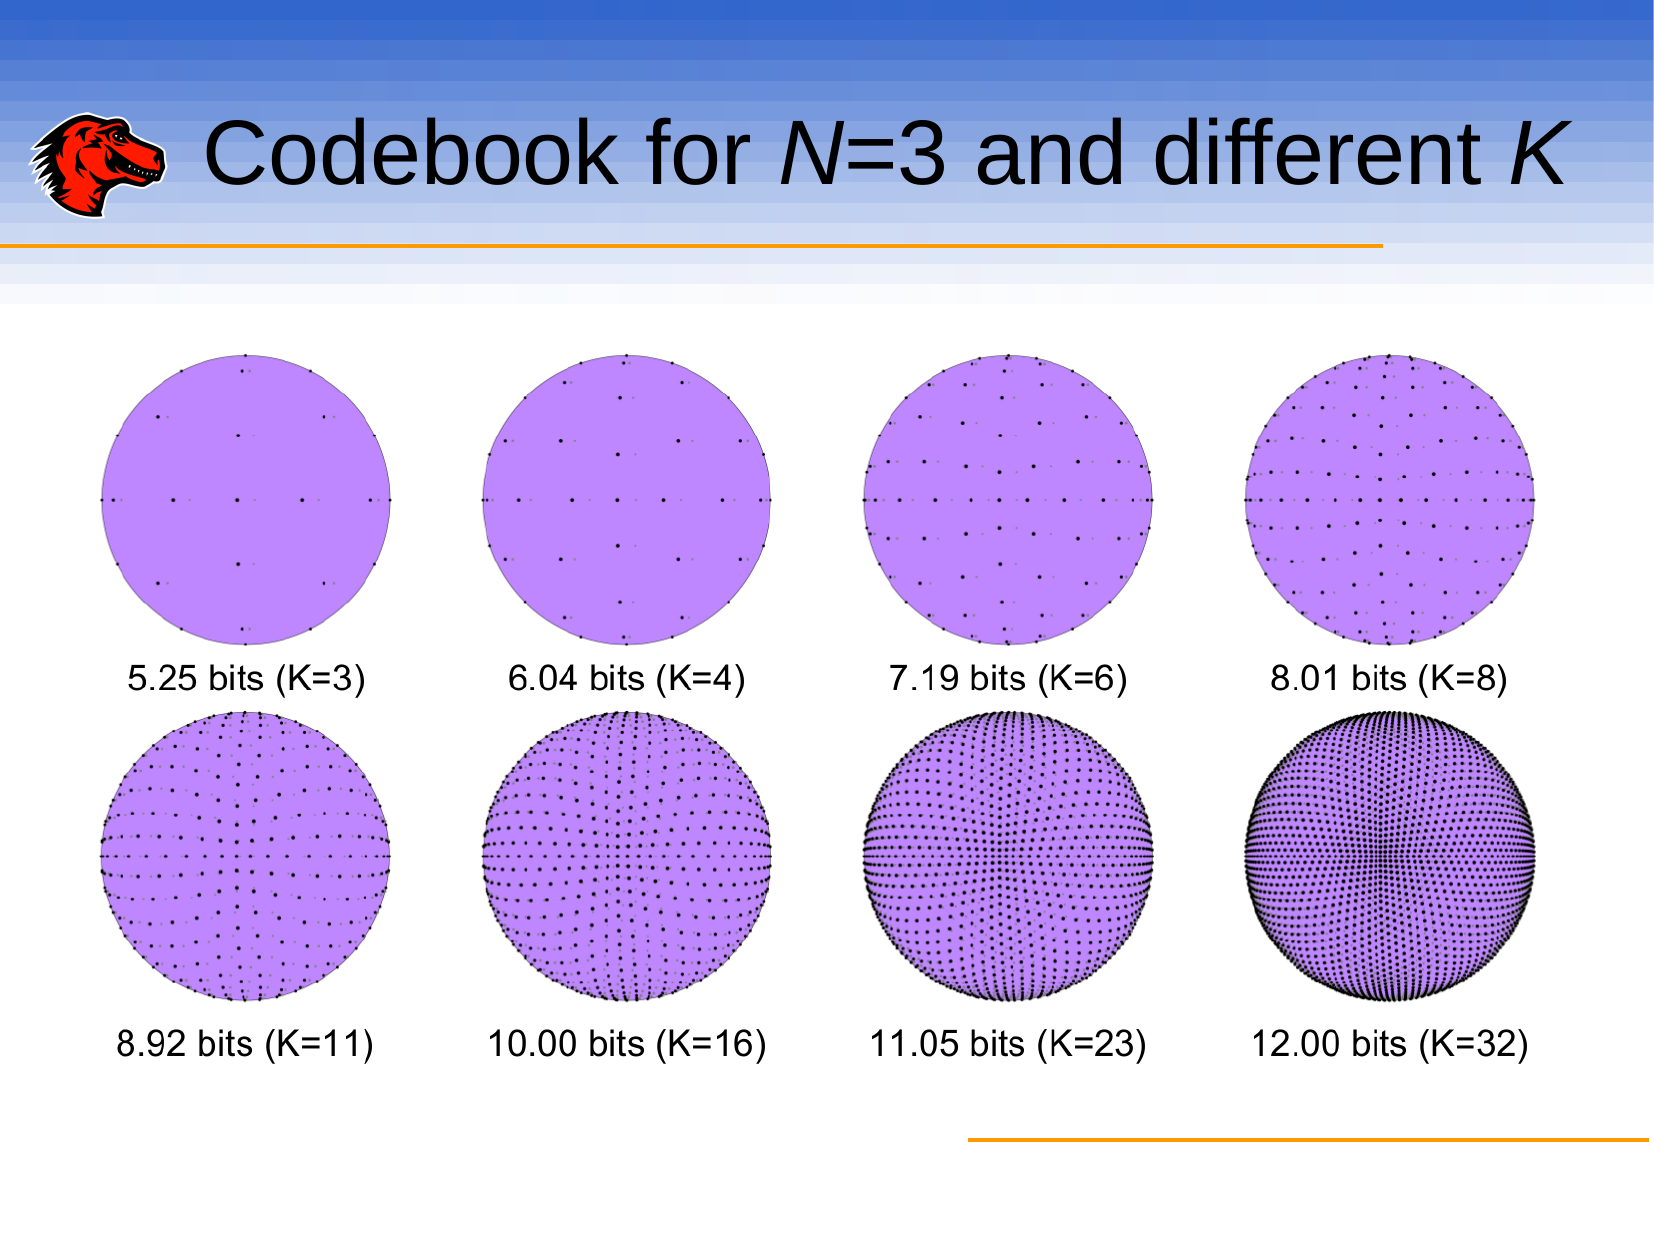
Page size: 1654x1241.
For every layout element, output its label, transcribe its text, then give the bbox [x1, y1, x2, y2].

picture [0, 0, 1654, 1241]
title Codebook for N=3 and different K [141, 49, 1630, 257]
